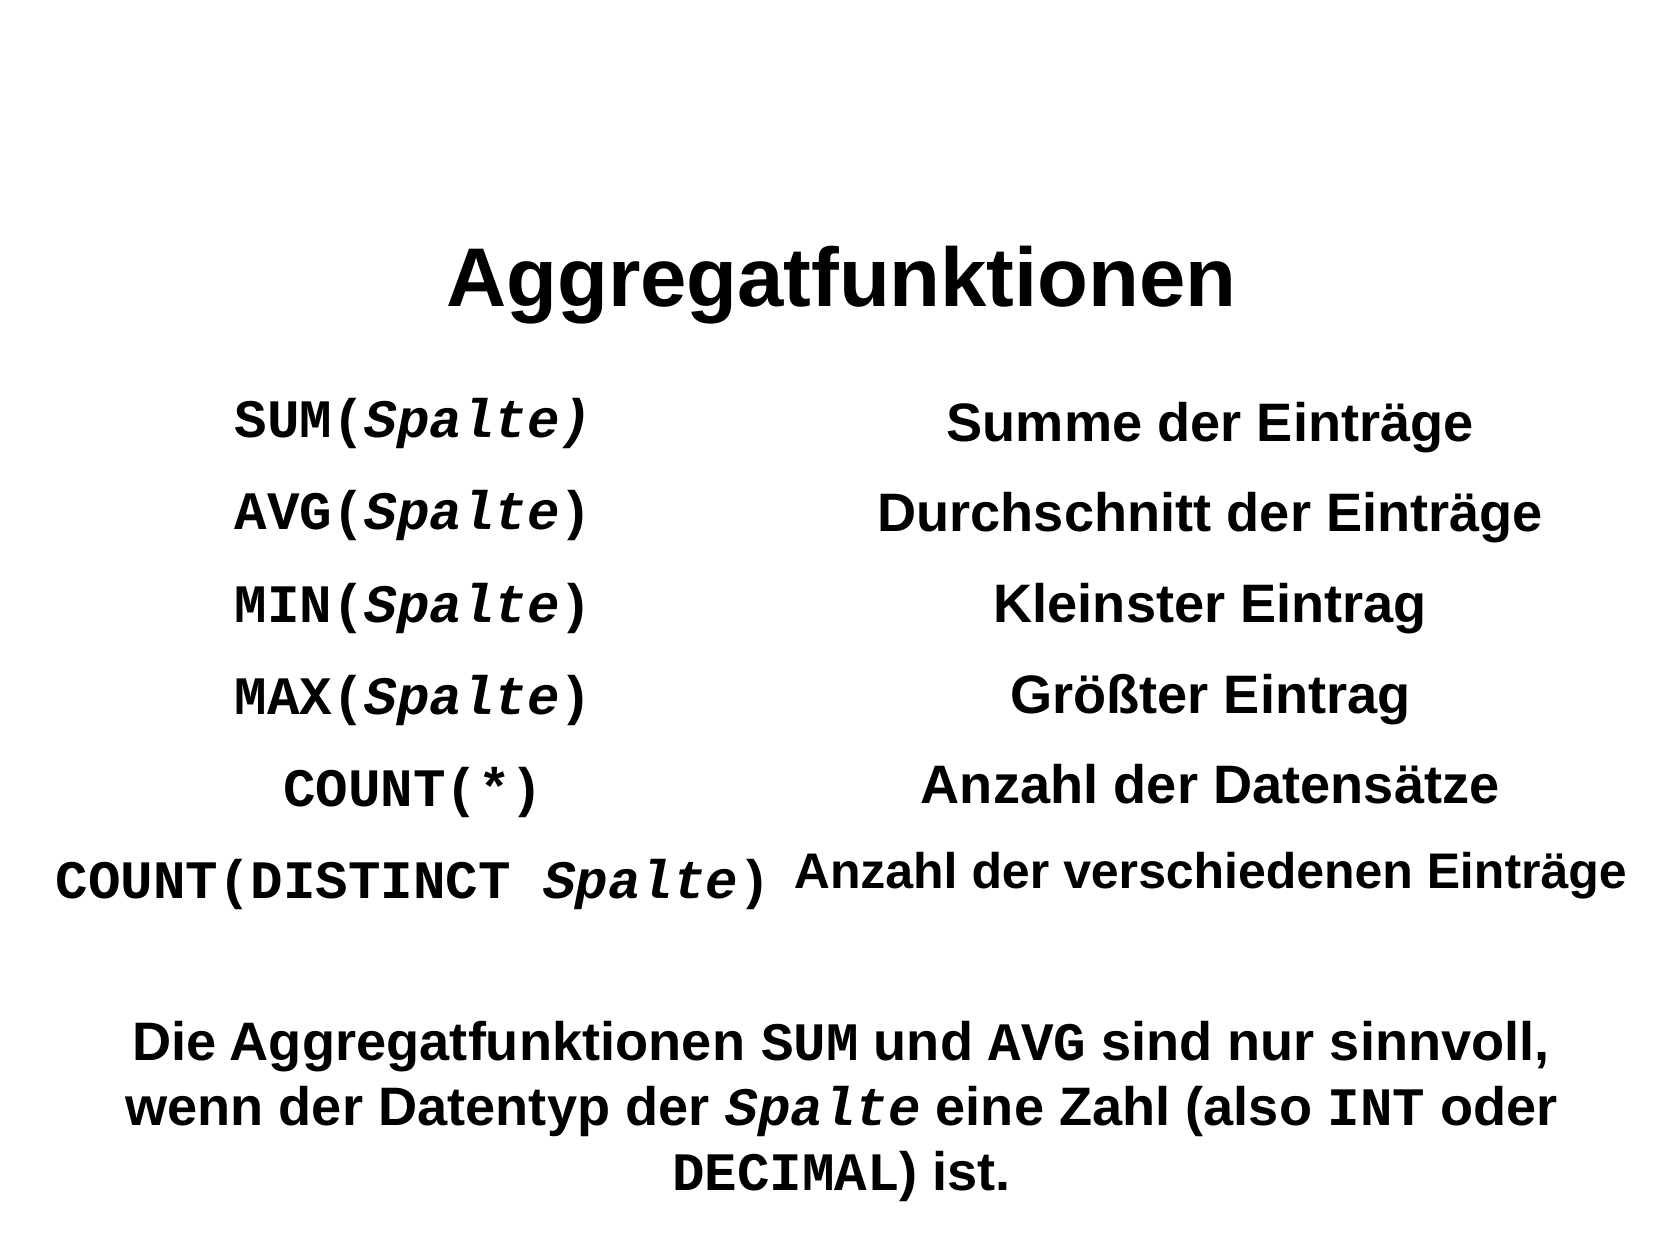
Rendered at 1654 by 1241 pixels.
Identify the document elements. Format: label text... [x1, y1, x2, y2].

text_box Die Aggregatfunktionen SUM und AVG sind nur sinnvoll, wenn der Datentyp der Spalte eine Zahl (also INT oder DECIMAL) ist. [59, 1003, 1625, 1219]
text_box Aggregatfunktionen [88, 177, 1595, 286]
text_box SUM(Spalte) AVG(Spalte) MIN(Spalte) MAX(Spalte) COUNT(*) COUNT(DISTINCT Spalte) [29, 354, 798, 898]
text_box Summe der Einträge Durchschnitt der Einträge Kleinster Eintrag Größter Eintrag Anzahl der Datensätze Anzahl der verschiedenen Einträge [767, 354, 1654, 889]
